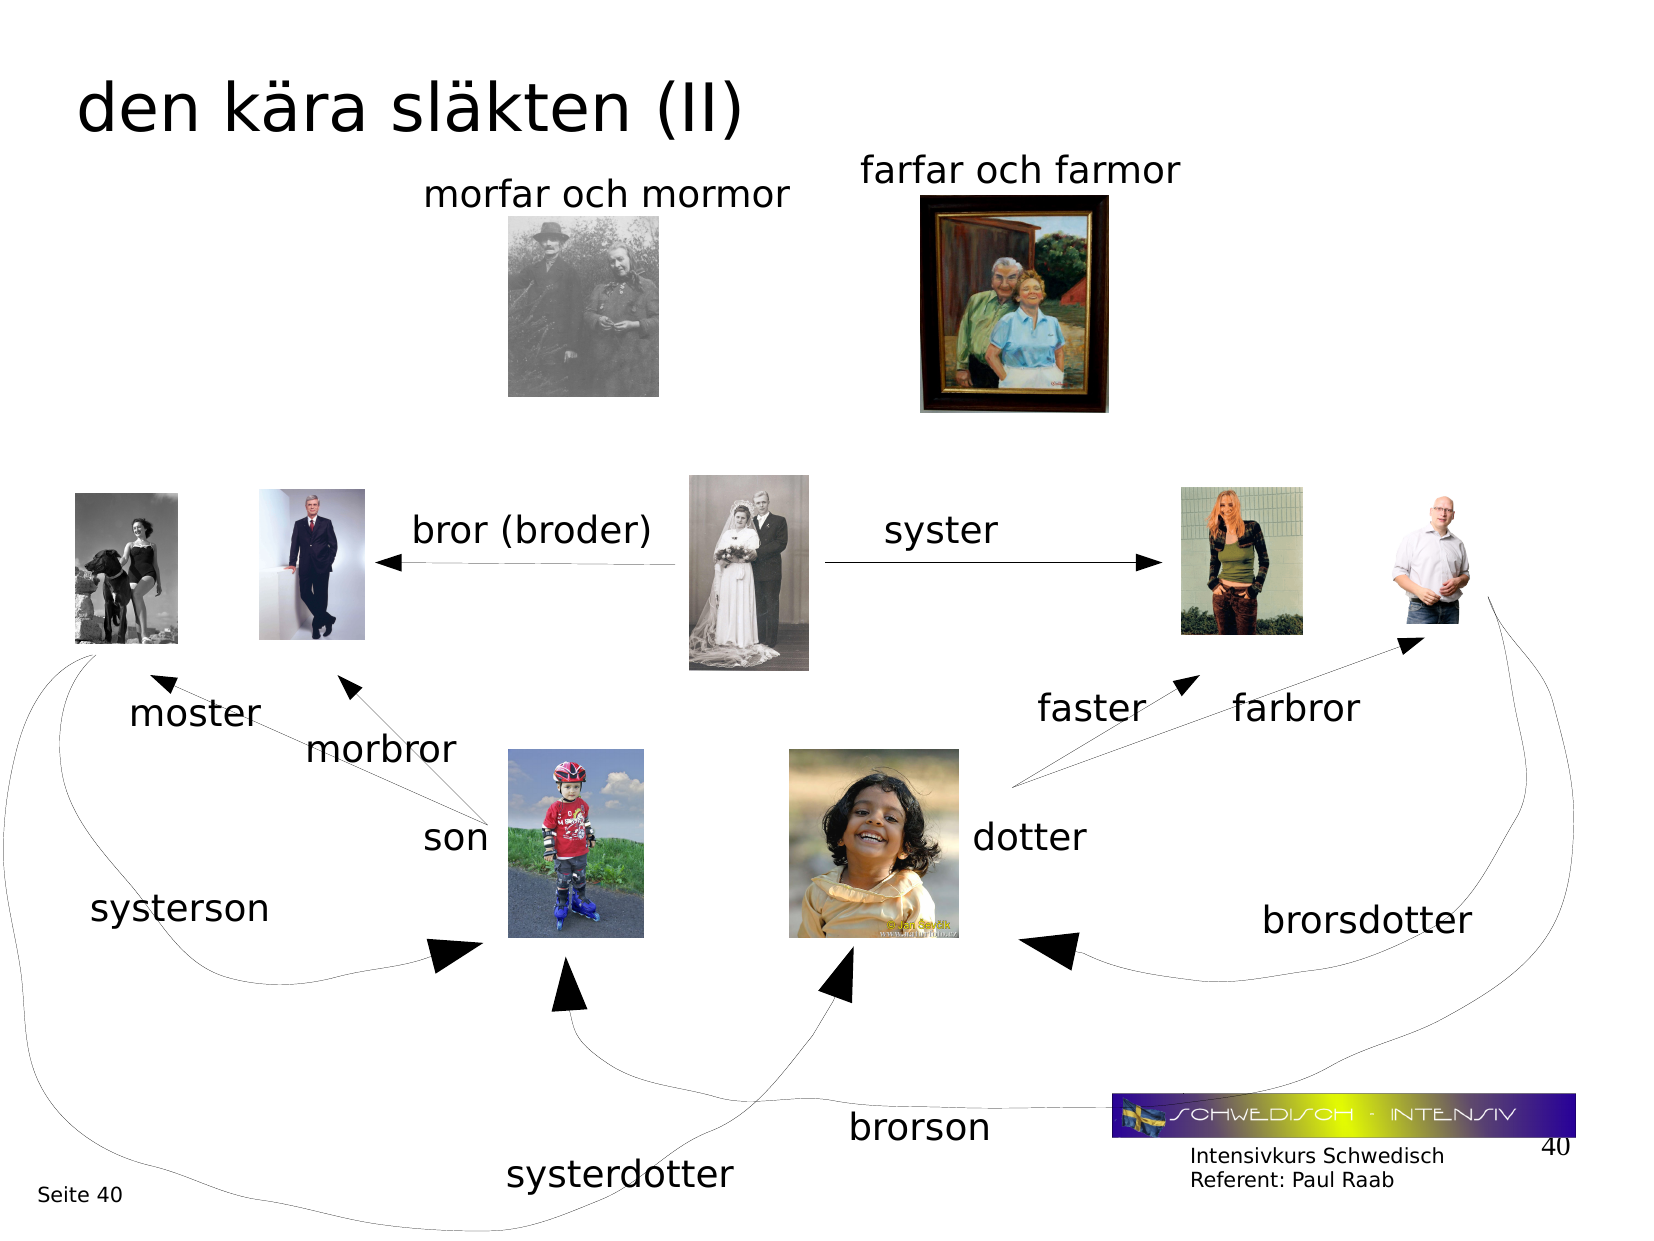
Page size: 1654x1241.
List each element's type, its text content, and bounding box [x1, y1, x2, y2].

picture [508, 749, 644, 938]
text_box systerdotter [491, 1145, 754, 1204]
text_box dotter [957, 808, 1126, 868]
text_box den kära släkten (II) [61, 62, 826, 155]
picture [75, 493, 178, 644]
text_box morfar och mormor [408, 165, 859, 224]
picture [259, 489, 365, 640]
text_box son [408, 808, 533, 868]
text_box farfar och farmor [845, 141, 1296, 200]
text_box faster [1022, 678, 1163, 738]
text_box brorsdotter [1246, 891, 1501, 950]
picture [1112, 1093, 1576, 1138]
picture [789, 749, 959, 938]
text_box farbror [1217, 678, 1426, 738]
picture [1387, 487, 1475, 624]
picture [920, 200, 1109, 413]
text_box morbror [290, 720, 498, 779]
text_box moster [114, 684, 302, 744]
picture [508, 224, 659, 397]
picture [1112, 1093, 1246, 1107]
text_box systerson [75, 879, 301, 938]
text_box brorson [833, 1098, 1087, 1157]
text_box bror (broder) [396, 501, 711, 561]
text_box syster [868, 501, 1051, 561]
picture [689, 475, 809, 671]
picture [1181, 487, 1303, 635]
